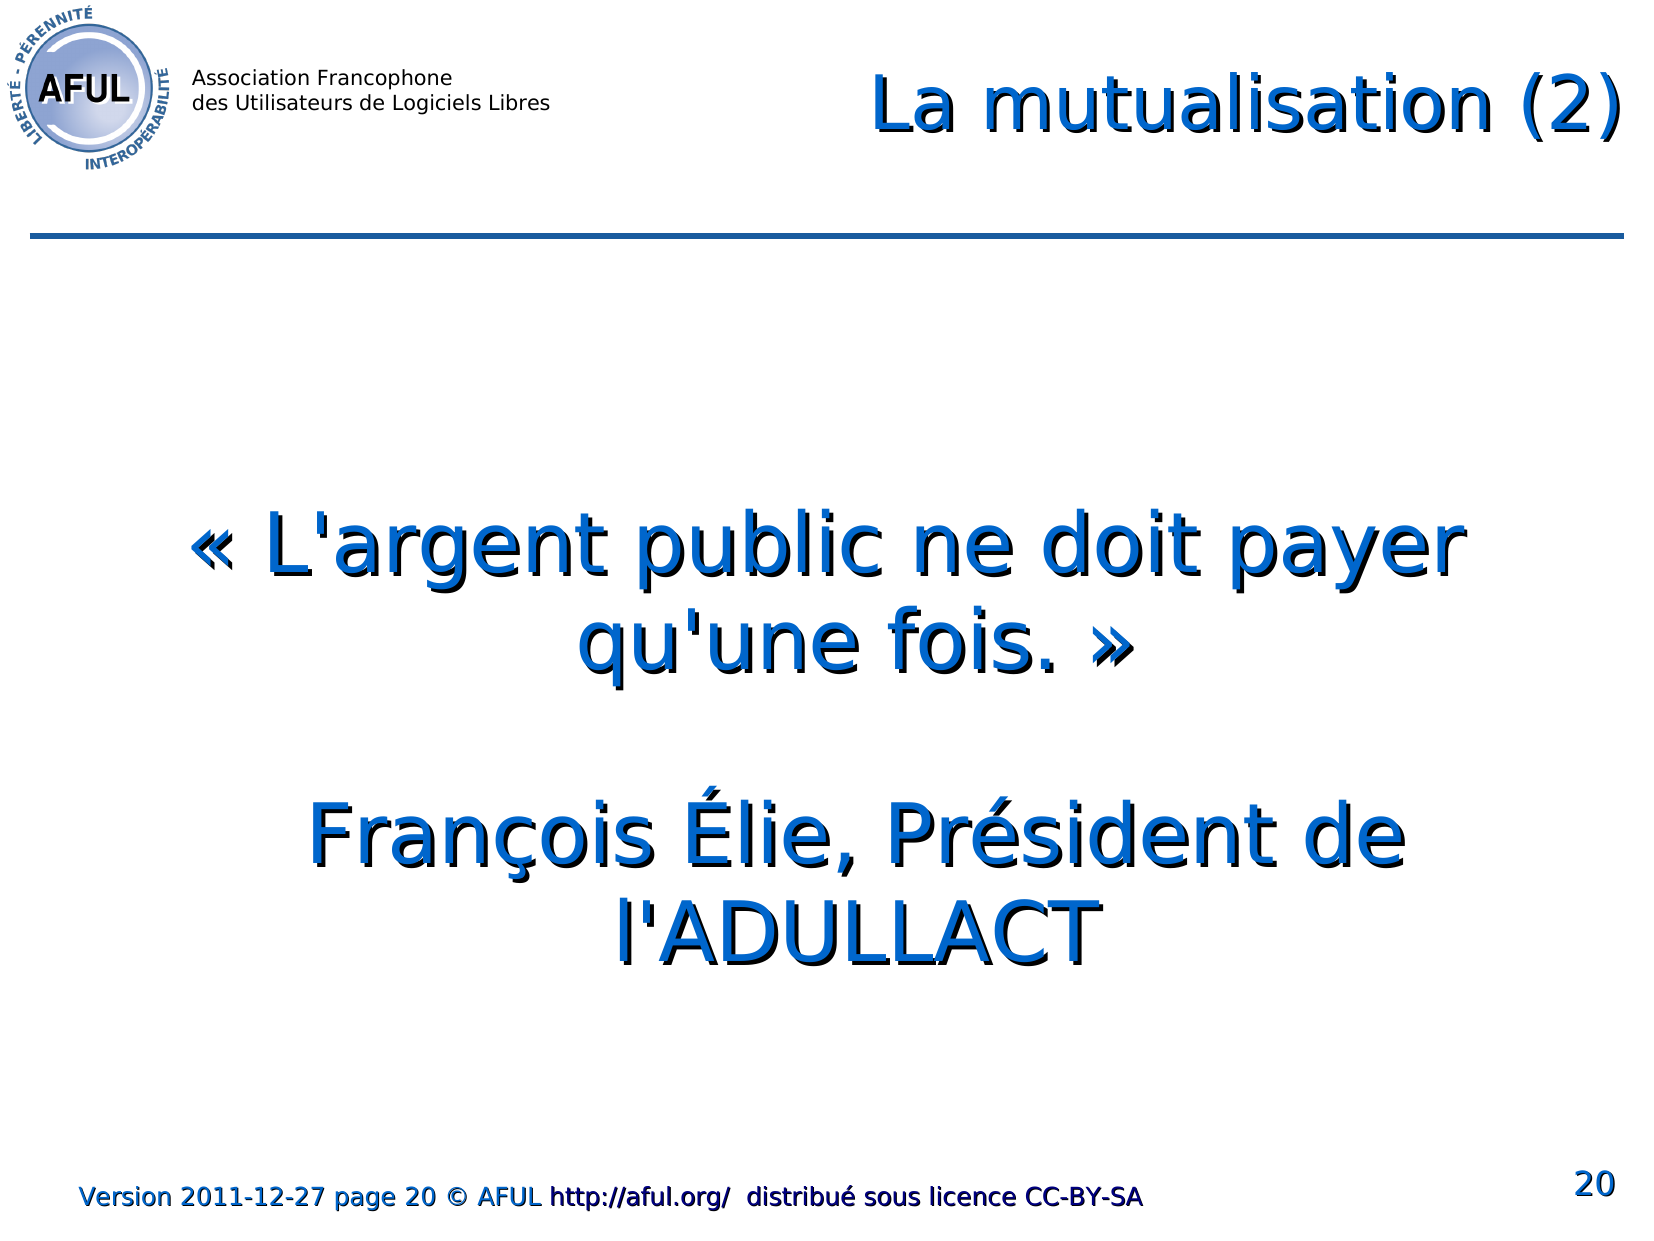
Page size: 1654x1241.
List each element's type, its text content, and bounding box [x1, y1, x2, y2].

picture [0, 0, 178, 178]
subtitle « L'argent public ne doit payer qu'une fois. » François Élie, Président de l'ADULLACT [47, 273, 1595, 1204]
title La mutualisation (2) [501, 0, 1625, 207]
